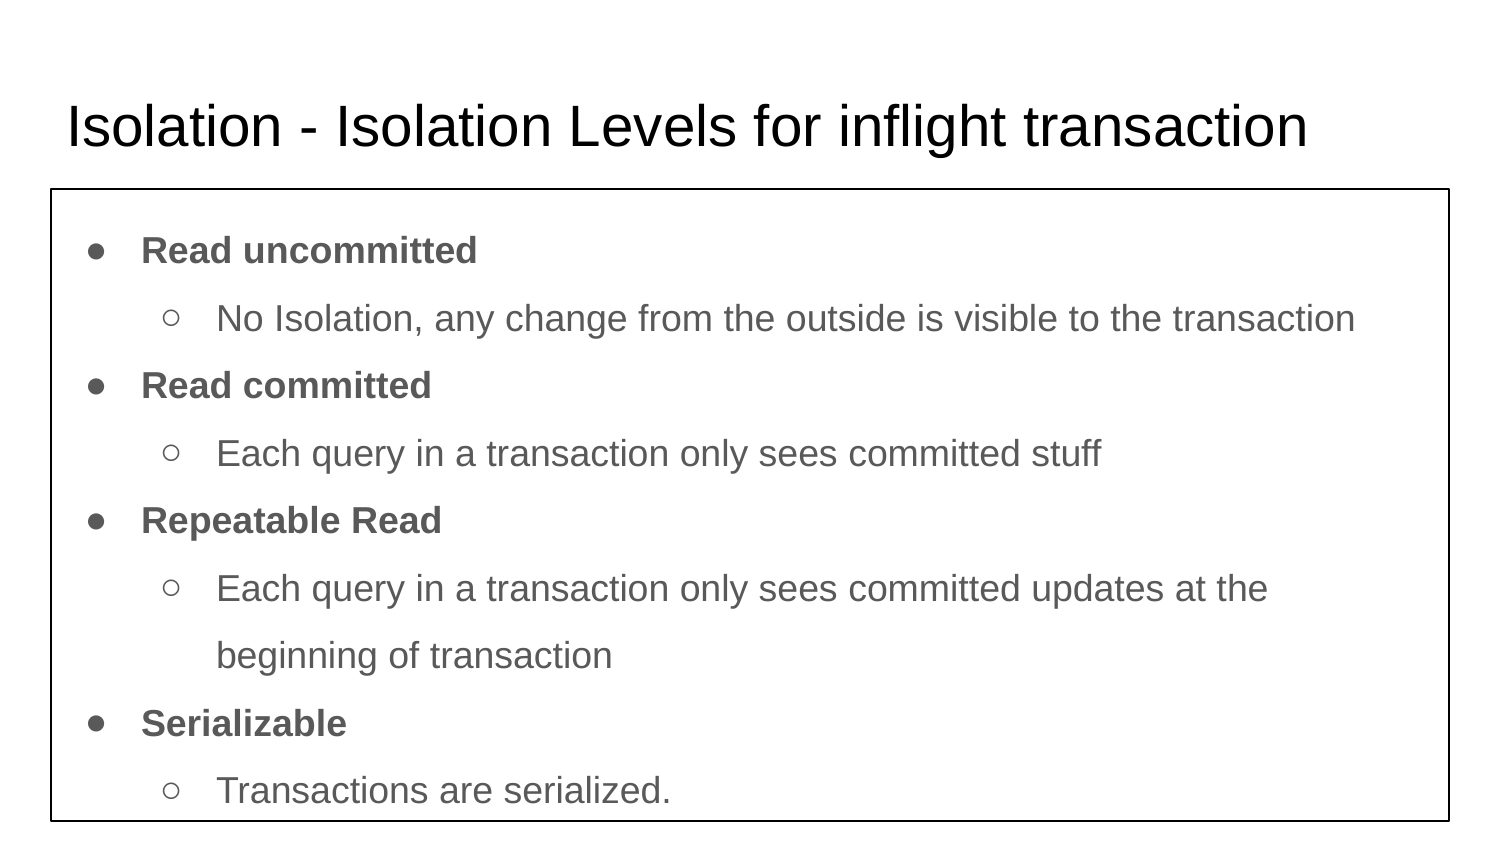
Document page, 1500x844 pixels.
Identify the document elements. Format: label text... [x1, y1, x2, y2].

list Read uncommitted No Isolation, any change from the outside is visible to the transaction Read committed Each query in a transaction only sees committed stuff Repeatable Read Each query in a transaction only sees committed updates at the beginning of transaction Serializable Transactions are serialized. [51, 189, 1449, 821]
title Isolation - Isolation Levels for inflight transaction [51, 72, 1449, 167]
